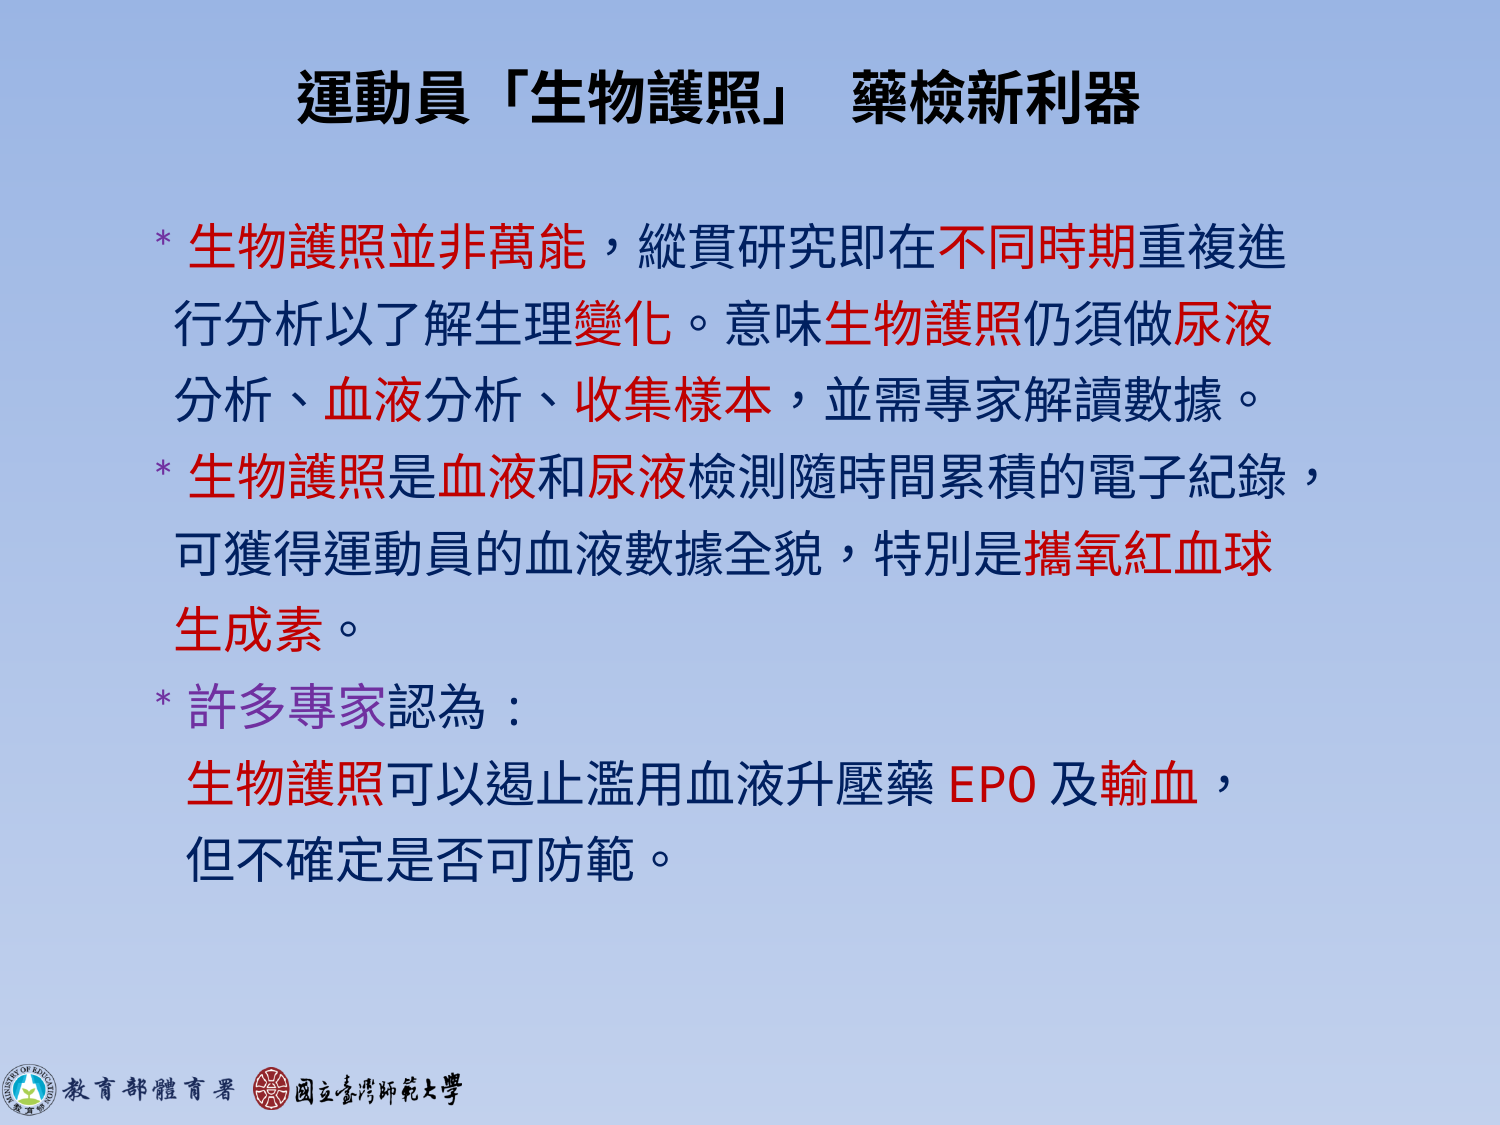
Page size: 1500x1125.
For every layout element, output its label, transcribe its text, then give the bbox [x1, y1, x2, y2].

title 運動員「生物護照」 藥檢新利器 [100, 19, 1338, 173]
subtitle *生物護照並非萬能，縱貫研究即在不同時期重複進 行分析以了解生理變化。意味生物護照仍須做尿液 分析、血液分析、收集樣本，並需專家解讀數據。 *生物護照是血液和尿液檢測隨時間累積的電子紀錄， 可獲得運動員的血液數據全貌，特別是攜氧紅血球 生成素。 *許多專家認為: 生物護照可以遏止濫用血液升壓藥EPO及輸血， 但不確定是否可防範。 [135, 208, 1336, 384]
